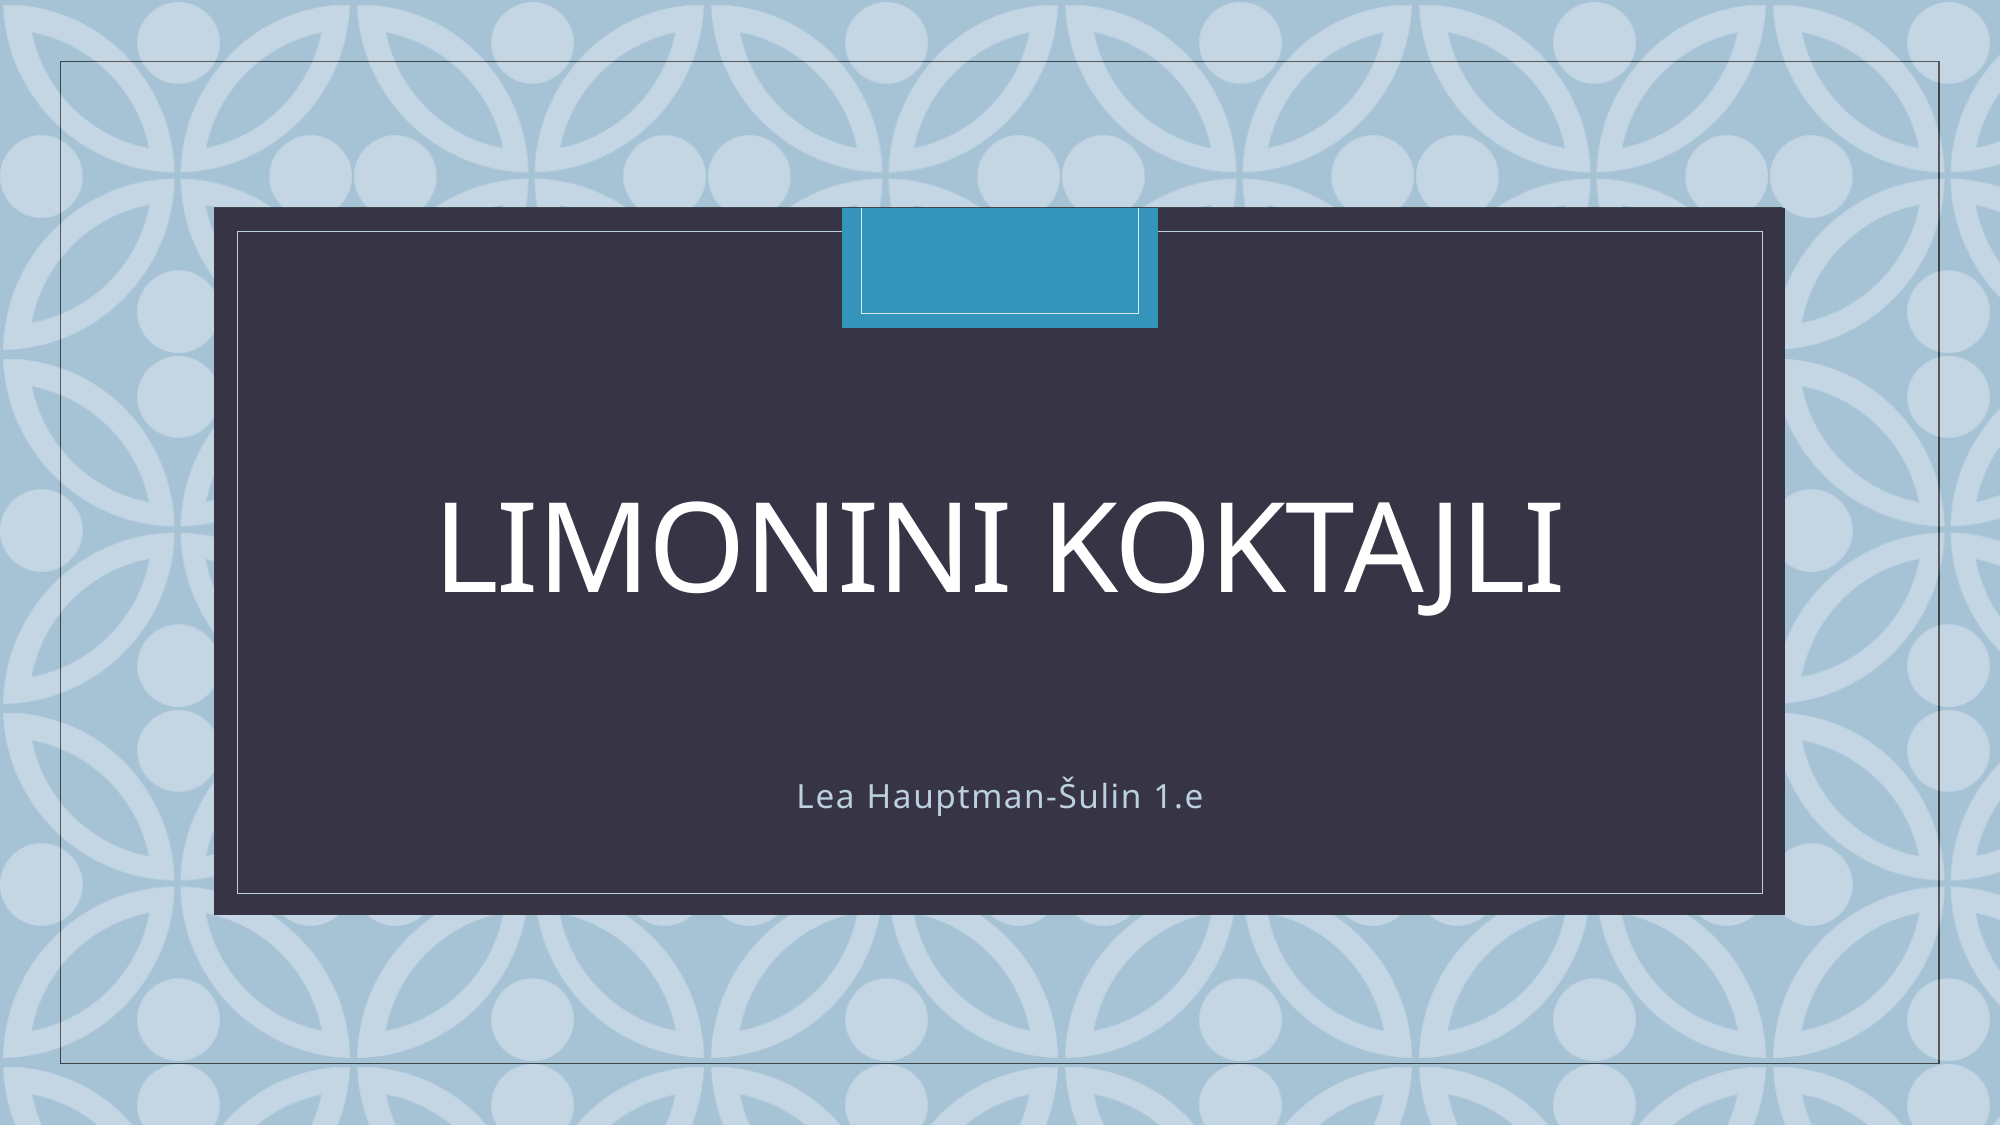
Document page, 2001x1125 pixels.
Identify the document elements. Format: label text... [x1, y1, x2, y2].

title Limonini koktajli [256, 343, 1744, 768]
subtitle Lea Hauptman-Šulin 1.e [256, 768, 1745, 844]
